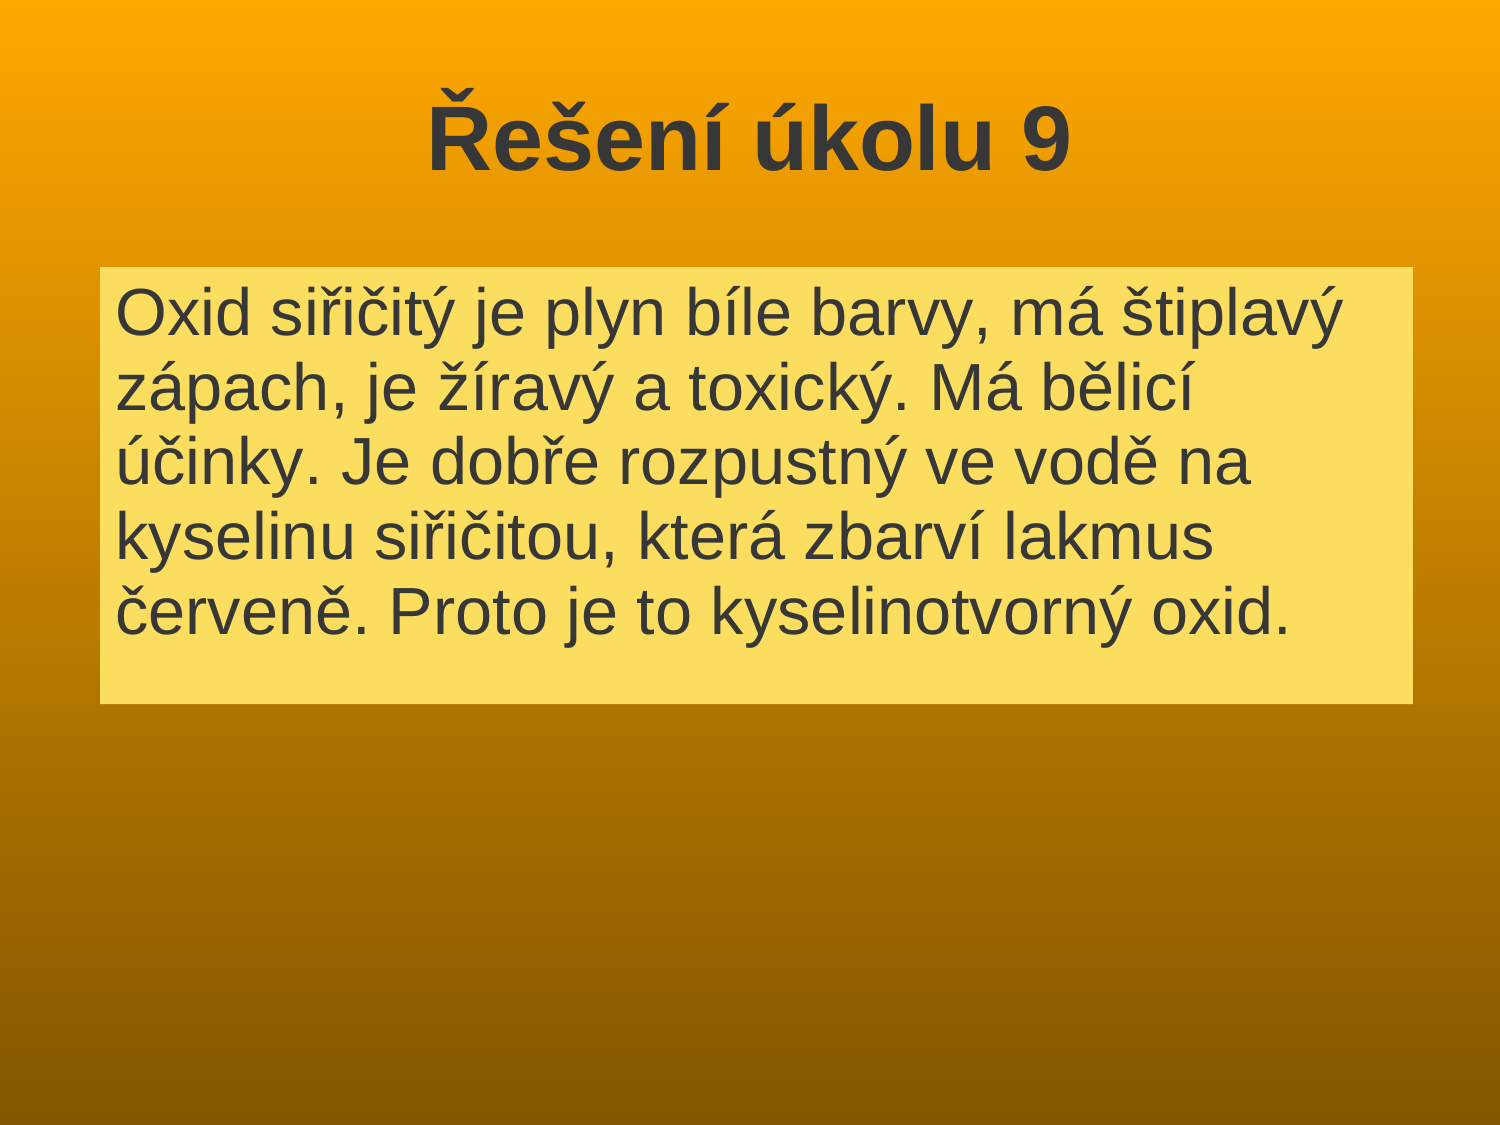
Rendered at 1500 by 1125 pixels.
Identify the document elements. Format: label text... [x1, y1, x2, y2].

title Řešení úkolu 9 [75, 45, 1426, 233]
list Oxid siřičitý je plyn bíle barvy, má štiplavý zápach, je žíravý a toxický. Má bělicí účinky. Je dobře rozpustný ve vodě na kyselinu siřičitou, která zbarví lakmus červeně. Proto je to kyselinotvorný oxid. [100, 267, 1413, 705]
